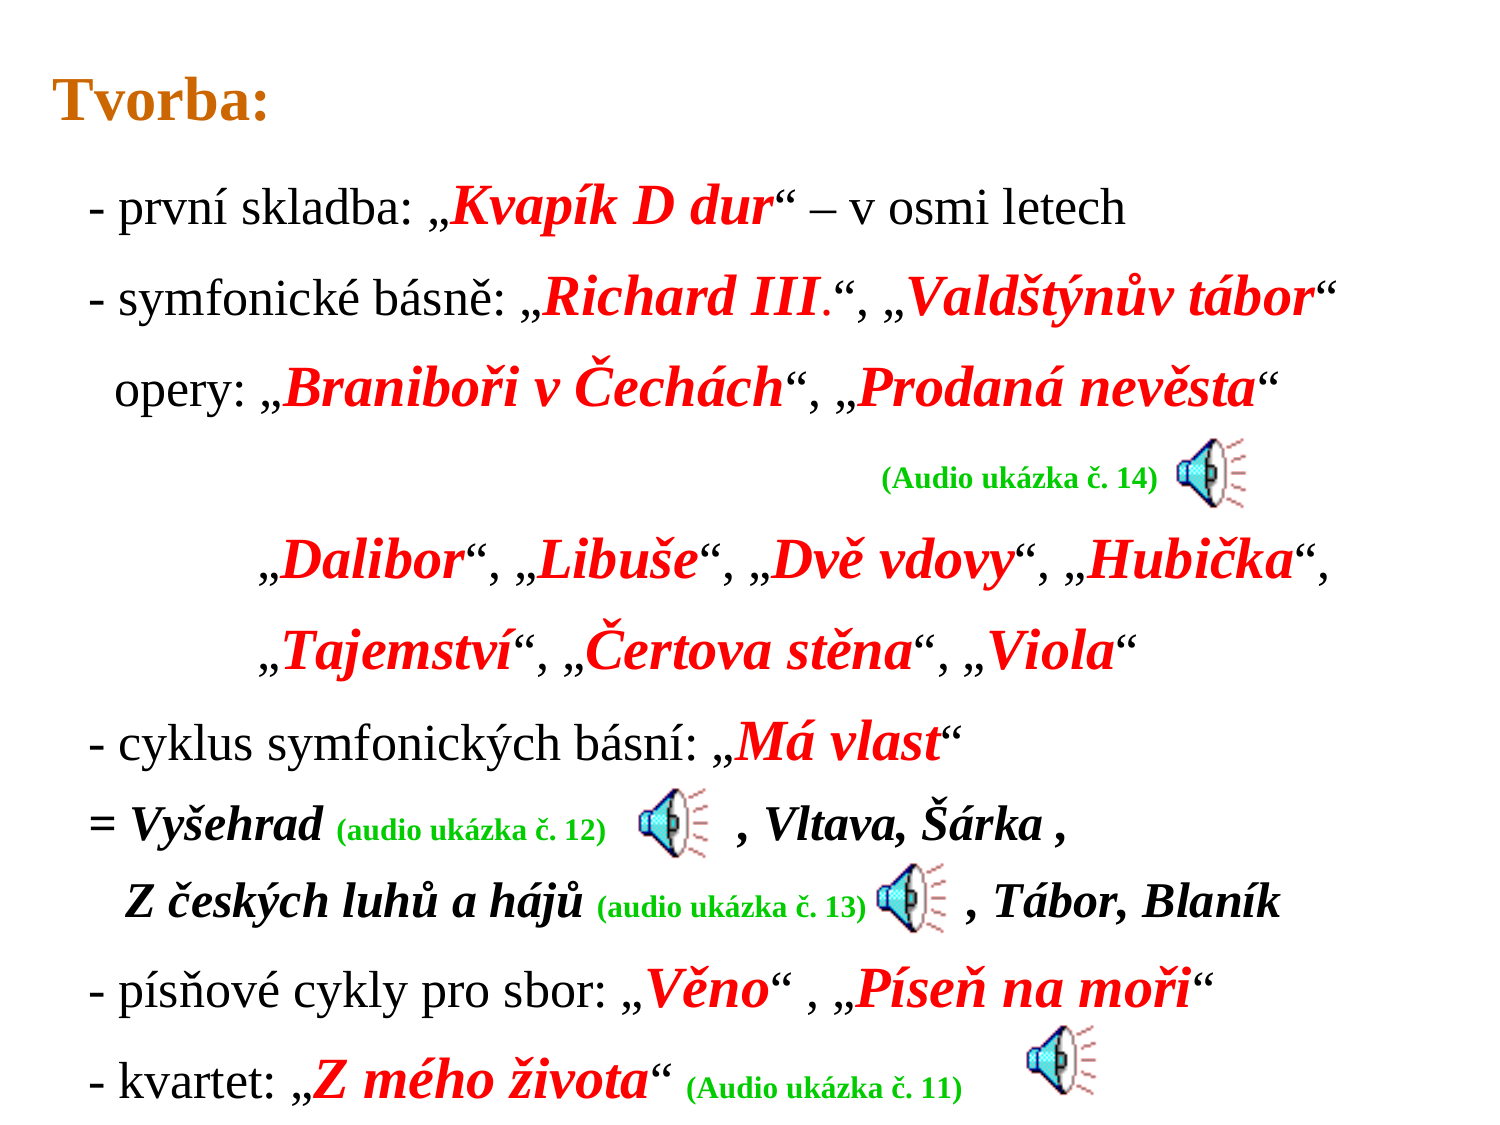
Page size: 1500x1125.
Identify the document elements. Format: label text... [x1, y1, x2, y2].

picture [875, 862, 951, 938]
picture [1175, 437, 1251, 513]
picture [637, 787, 713, 863]
text_box Tvorba: [37, 50, 287, 141]
text_box - první skladba: „Kvapík D dur“ – v osmi letech - symfonické básně: „Richard III.“, „Valdštýnův tábor“ opery: „Braniboři v Čechách“, „Prodaná nevěsta“ (Audio ukázka č. 14) „Dalibor“, „Libuše“, „Dvě vdovy“, „Hubička“, „Tajemství“, „Čertova stěna“, „Viola“ - cyklus symfonických básní: „Má vlast“ = Vyšehrad (audio ukázka č. 12) , Vltava, Šárka , Z českých luhů a hájů (audio ukázka č. 13) , Tábor, Blaník - písňové cykly pro sbor: „Věno“ , „Píseň na moři“ - kvartet: „Z mého života“ (Audio ukázka č. 11) [0, 137, 1500, 1125]
picture [1025, 1024, 1101, 1101]
